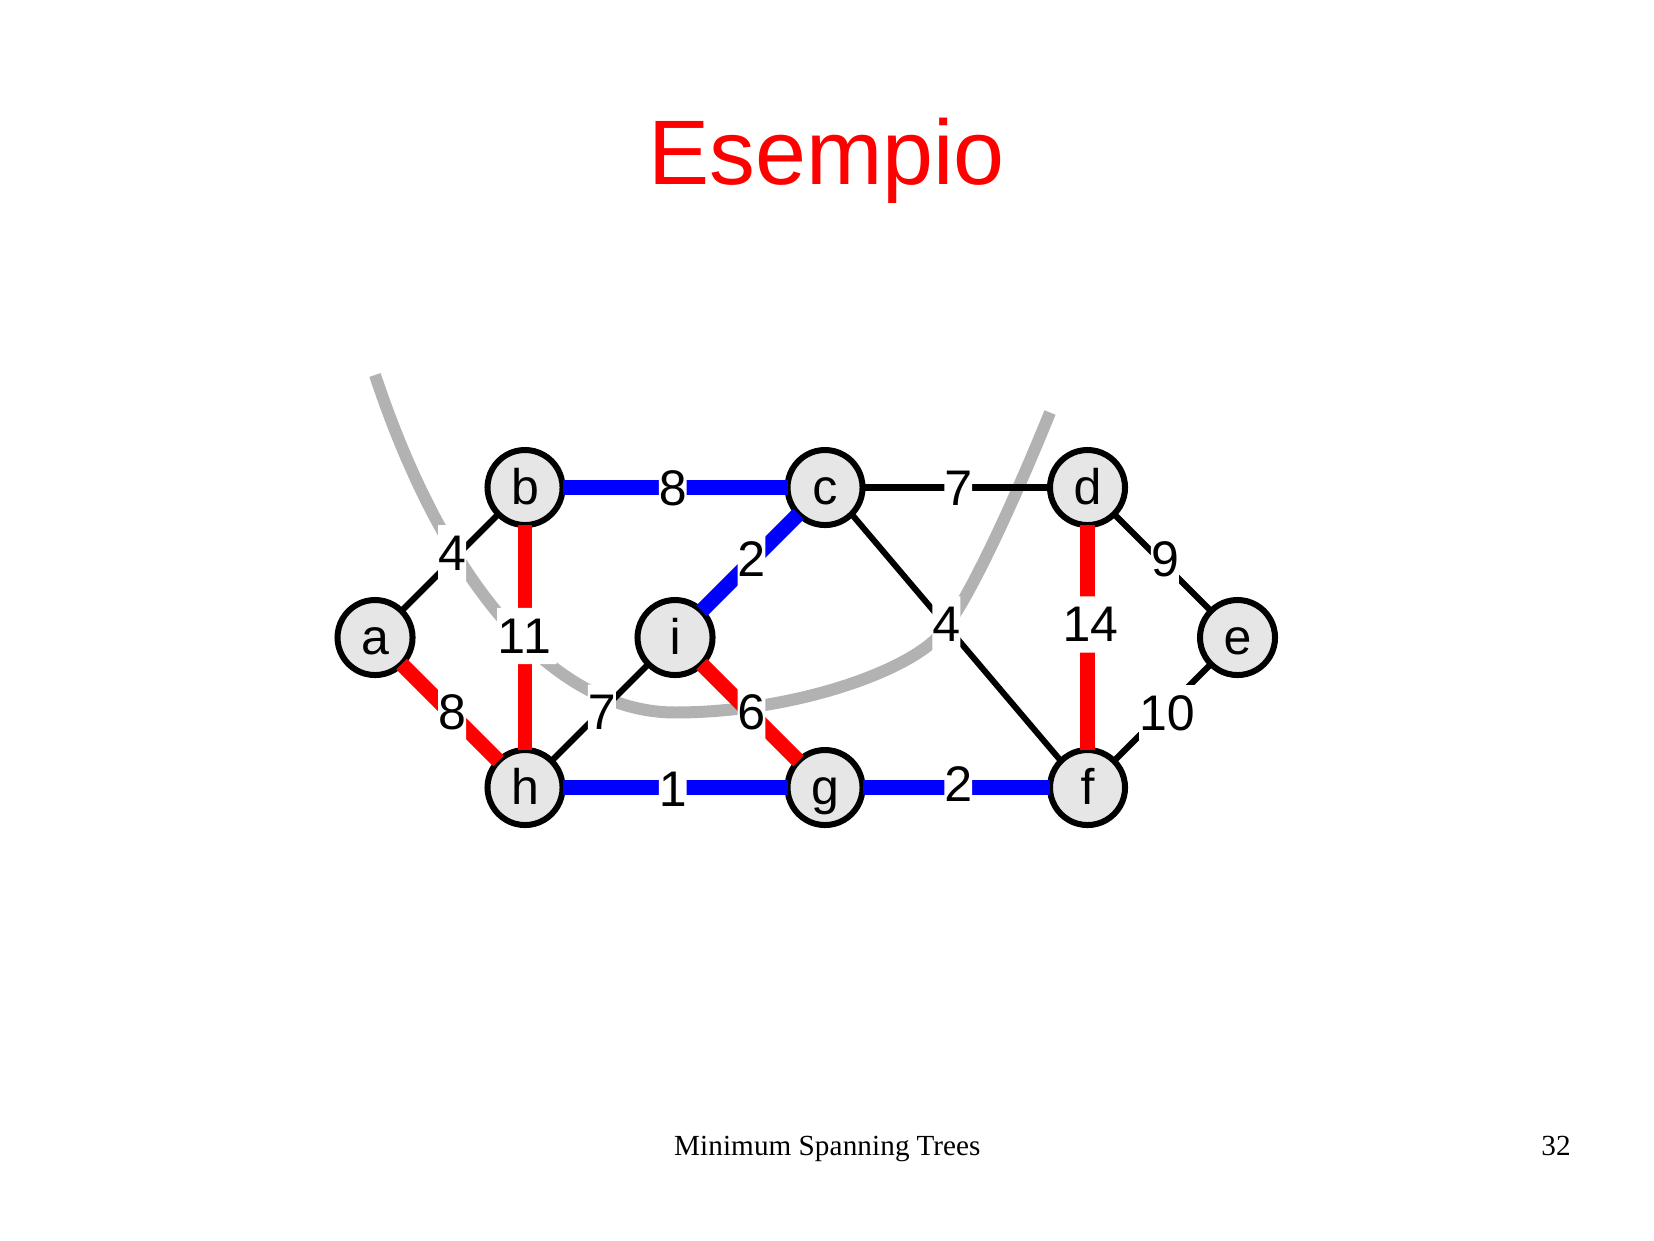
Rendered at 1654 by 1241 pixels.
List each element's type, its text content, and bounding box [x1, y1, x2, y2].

text_box h [487, 750, 563, 826]
text_box f [1050, 750, 1126, 826]
text_box 8 [438, 684, 467, 741]
text_box 10 [1139, 685, 1195, 742]
text_box e [1200, 600, 1276, 676]
text_box 1 [658, 761, 687, 818]
text_box i [637, 600, 713, 676]
text_box 8 [658, 460, 687, 517]
text_box g [788, 750, 863, 826]
text_box 14 [1062, 596, 1119, 653]
title Esempio [82, 49, 1571, 257]
text_box b [487, 450, 563, 525]
text_box d [1050, 450, 1126, 525]
text_box 4 [438, 525, 467, 582]
text_box 2 [737, 531, 766, 588]
text_box 7 [944, 460, 973, 517]
text_box 9 [1150, 531, 1179, 588]
text_box 6 [737, 684, 766, 742]
text_box 7 [587, 684, 616, 742]
text_box c [788, 450, 863, 526]
text_box 4 [932, 596, 961, 653]
text_box 2 [944, 756, 973, 813]
text_box a [337, 600, 413, 676]
text_box 11 [497, 607, 557, 665]
